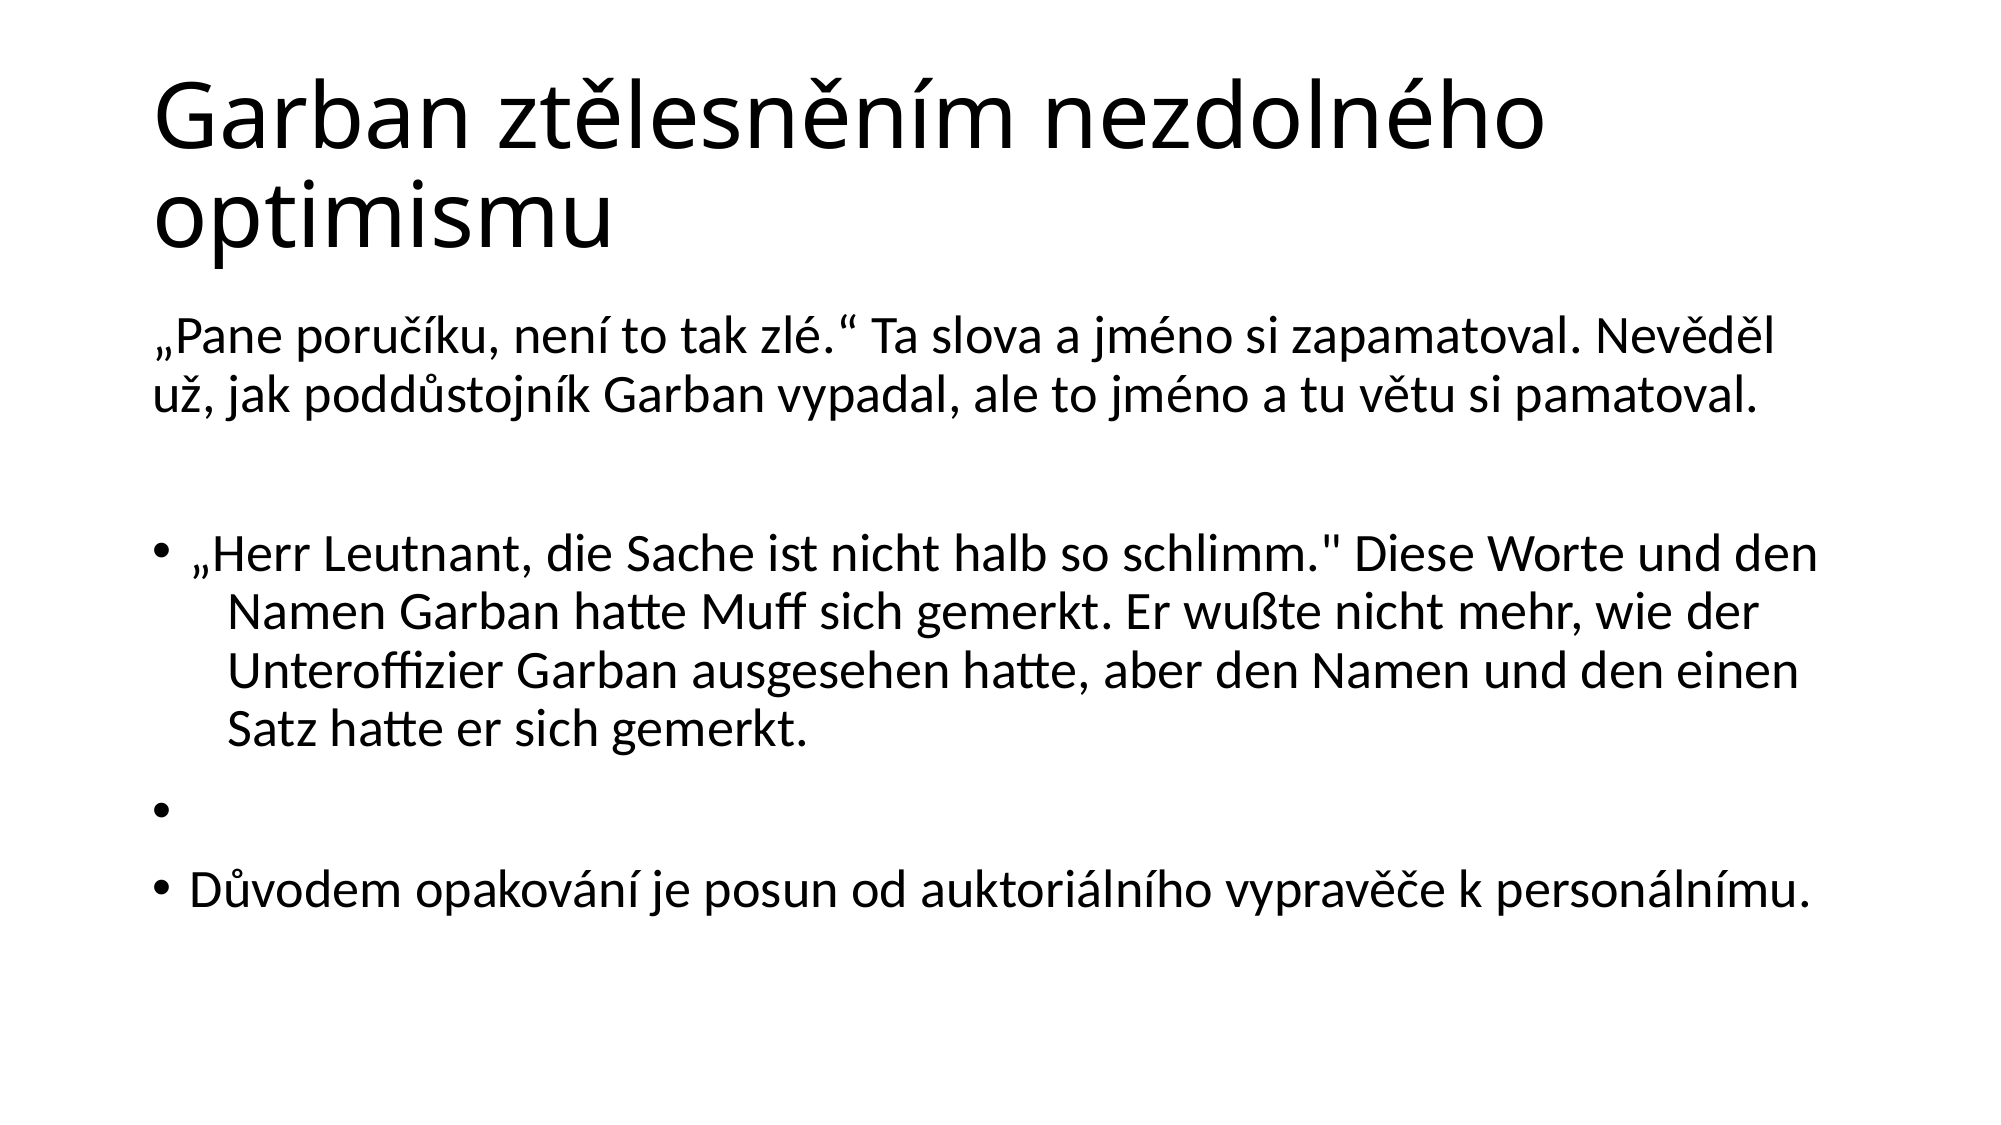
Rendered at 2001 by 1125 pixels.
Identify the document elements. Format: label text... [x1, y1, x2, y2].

list „Pane poručíku, není to tak zlé.“ Ta slova a jméno si zapamatoval. Nevěděl už, jak poddůstojník Garban vypadal, ale to jméno a tu větu si pamatoval. „Herr Leutnant, die Sache ist nicht halb so schlimm." Diese Worte und den Namen Garban hatte Muff sich gemerkt. Er wußte nicht mehr, wie der Unteroffizier Garban ausgesehen hatte, aber den Namen und den einen Satz hatte er sich gemerkt. Důvodem opakování je posun od auktoriálního vypravěče k personálnímu. [137, 299, 1863, 1014]
title Garban ztělesněním nezdolného optimismu [137, 59, 1863, 278]
